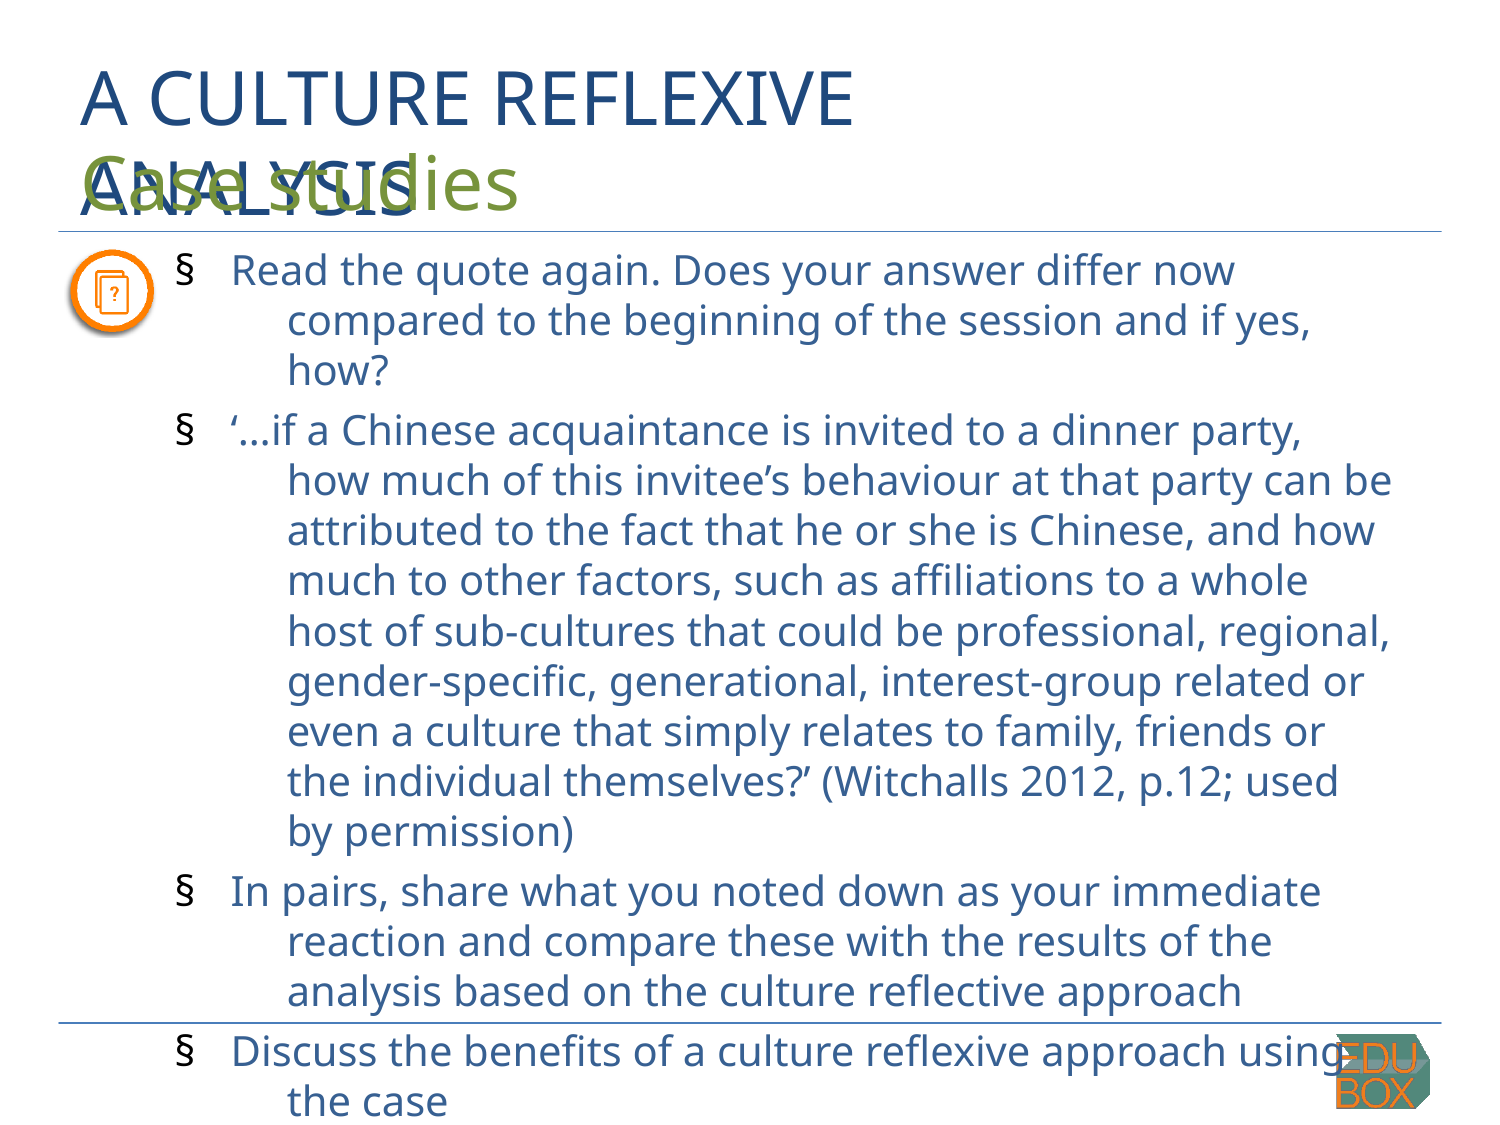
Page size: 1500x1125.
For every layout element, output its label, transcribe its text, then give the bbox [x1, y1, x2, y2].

list Read the quote again. Does your answer differ now compared to the beginning of the session and if yes, how? ‘…if a Chinese acquaintance is invited to a dinner party, how much of this invitee’s behaviour at that party can be attributed to the fact that he or she is Chinese, and how much to other factors, such as affiliations to a whole host of sub-cultures that could be professional, regional, gender-specific, generational, interest-group related or even a culture that simply relates to family, friends or the individual themselves?’ (Witchalls 2012, p.12; used by permission) In pairs, share what you noted down as your immediate reaction and compare these with the results of the analysis based on the culture reflective approach Discuss the benefits of a culture reflexive approach using the case [159, 236, 1412, 993]
picture [64, 243, 160, 339]
picture [1328, 1063, 1339, 1073]
picture [1328, 1028, 1437, 1114]
picture [1328, 1046, 1338, 1063]
list Case studies [64, 127, 1040, 243]
title A CULTURE REFLEXIVE ANALYSIS [64, 42, 1412, 153]
